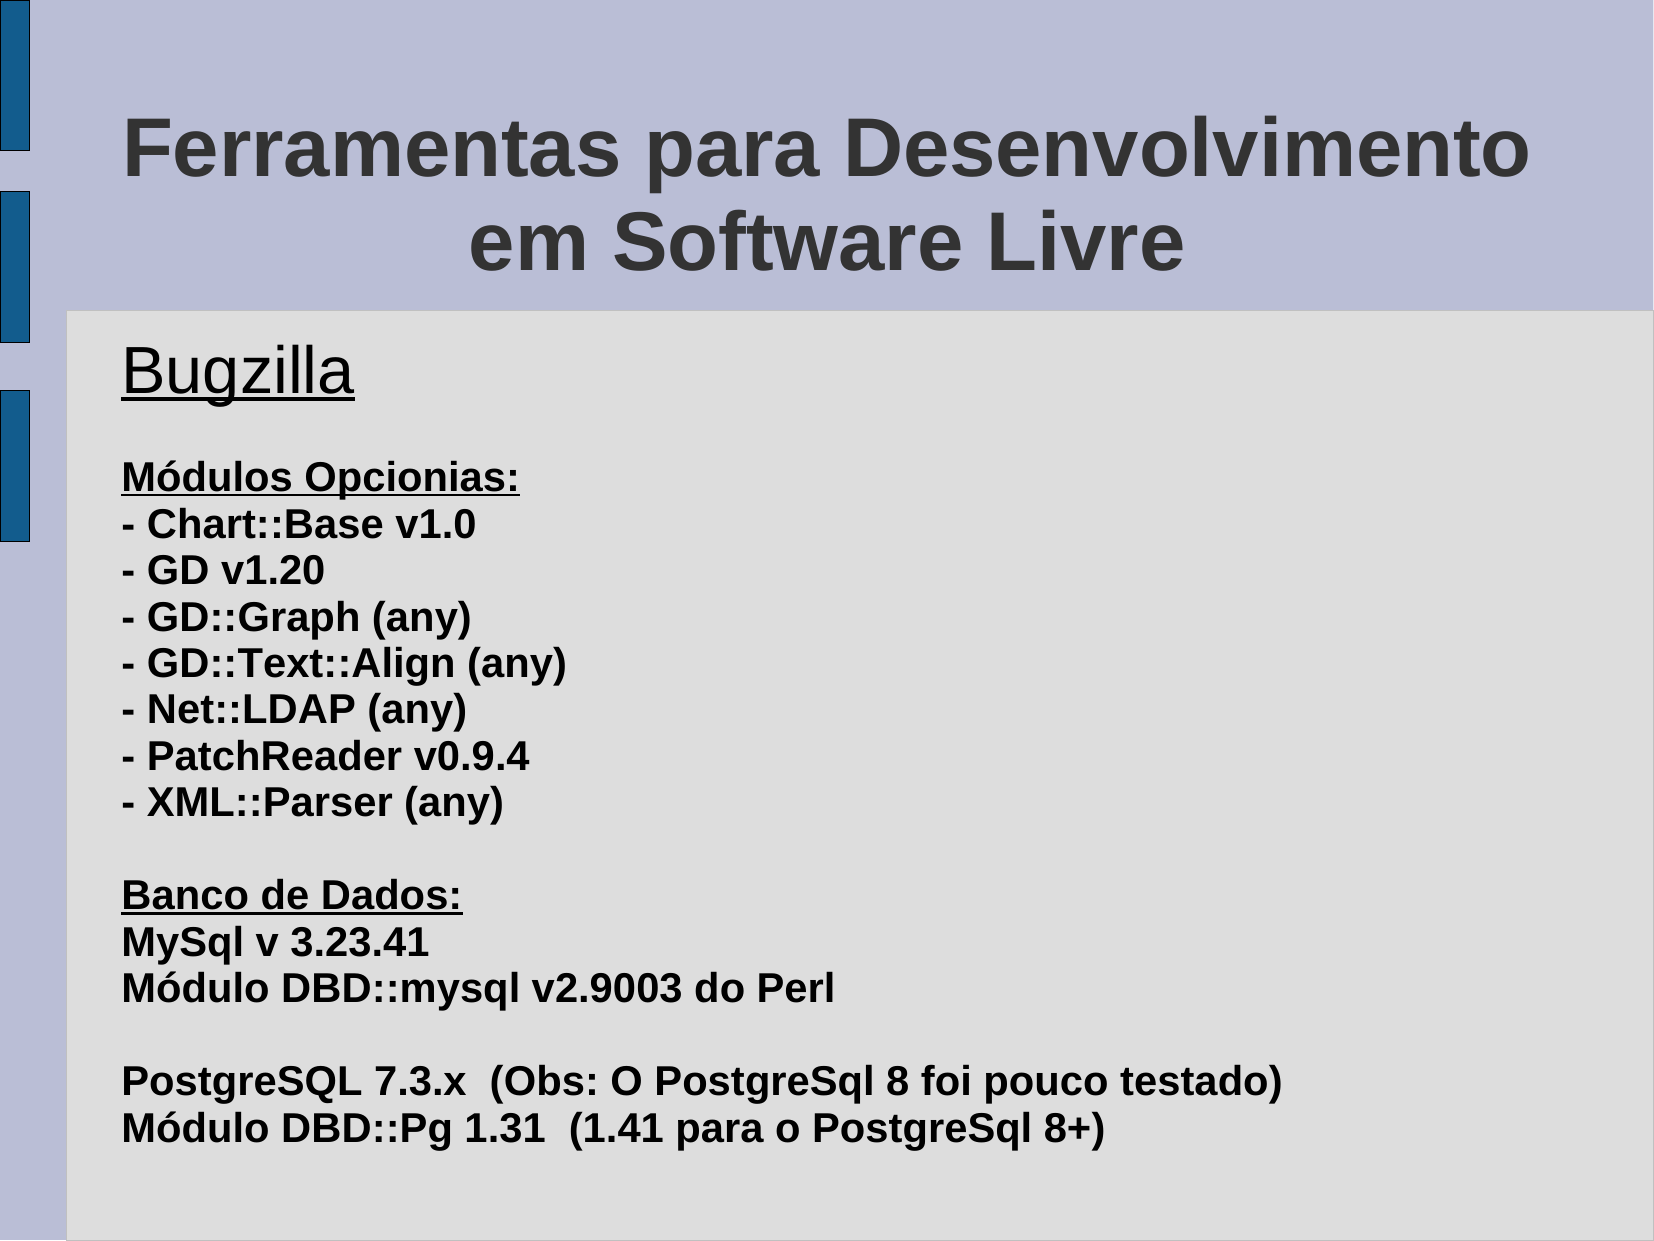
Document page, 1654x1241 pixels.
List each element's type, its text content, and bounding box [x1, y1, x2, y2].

subtitle Bugzilla Módulos Opcionias: - Chart::Base v1.0 - GD v1.20 - GD::Graph (any) - GD::Text::Align (any) - Net::LDAP (any) - PatchReader v0.9.4 - XML::Parser (any) Banco de Dados: MySql v 3.23.41 Módulo DBD::mysql v2.9003 do Perl PostgreSQL 7.3.x (Obs: O PostgreSql 8 foi pouco testado) Módulo DBD::Pg 1.31 (1.41 para o PostgreSql 8+) [121, 248, 1534, 1241]
title Ferramentas para Desenvolvimento em Software Livre [121, 91, 1534, 248]
